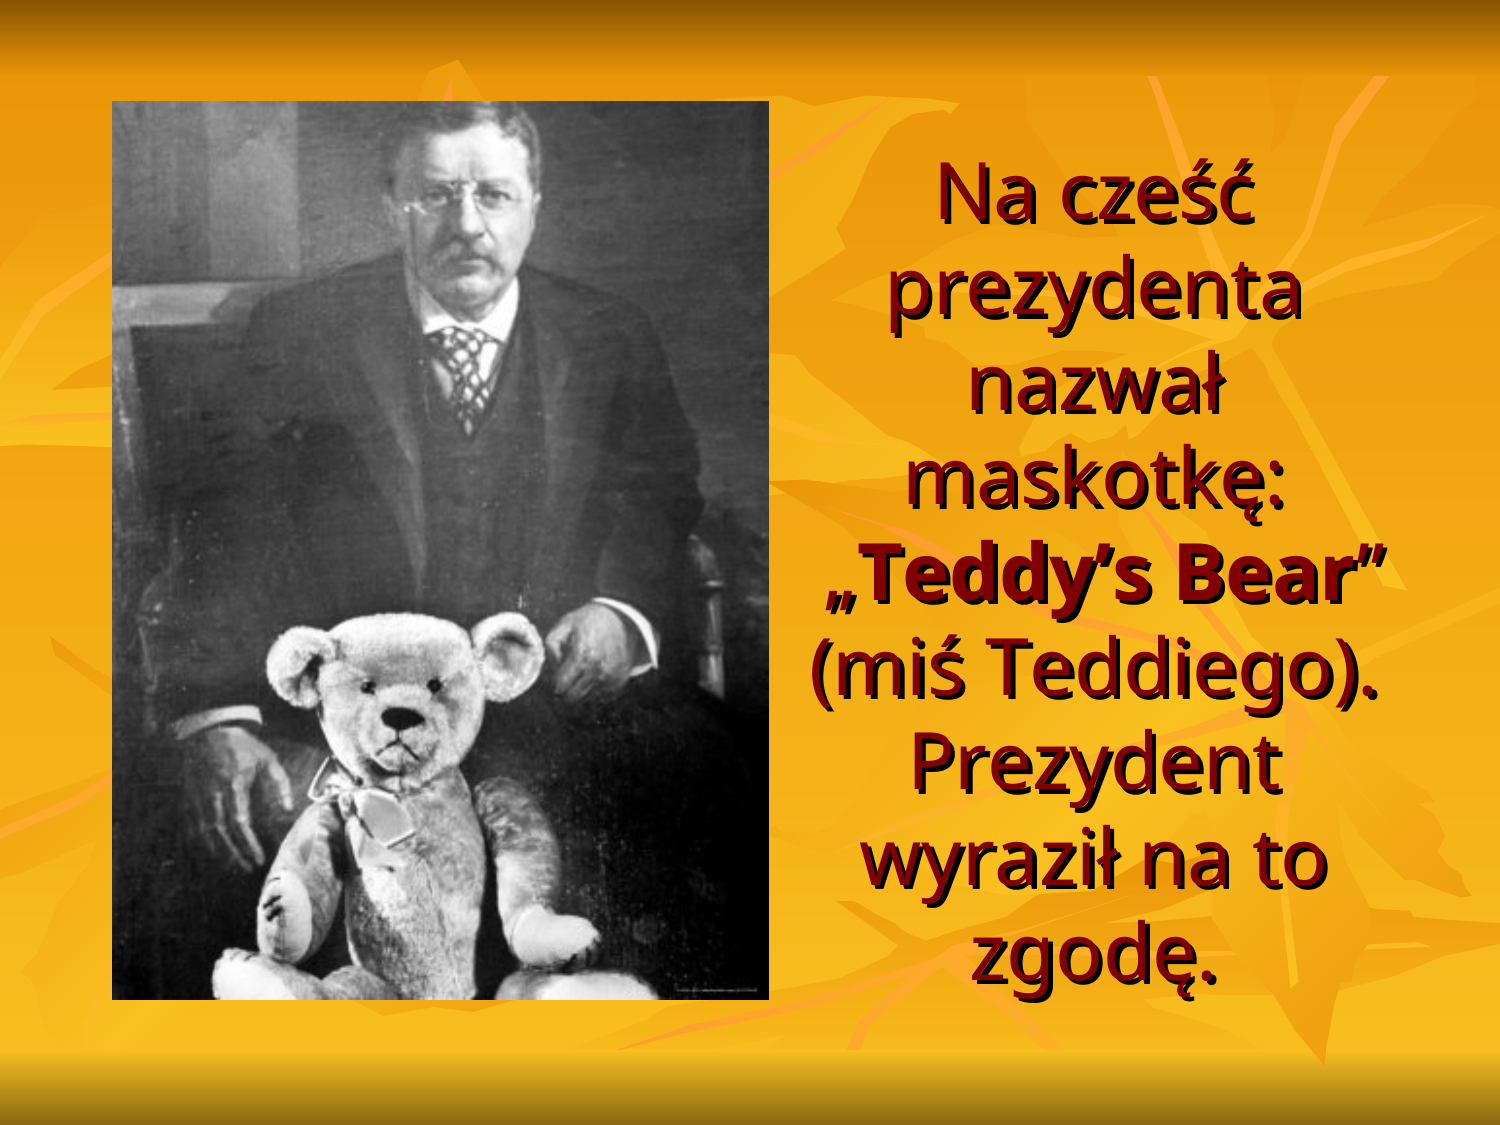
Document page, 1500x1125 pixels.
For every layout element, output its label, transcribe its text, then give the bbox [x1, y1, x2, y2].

picture [112, 101, 769, 1000]
title Na cześć prezydenta nazwał maskotkę: „Teddy’s Bear” (miś Teddiego). Prezydent wyraził na to zgodę. [773, 66, 1415, 1071]
